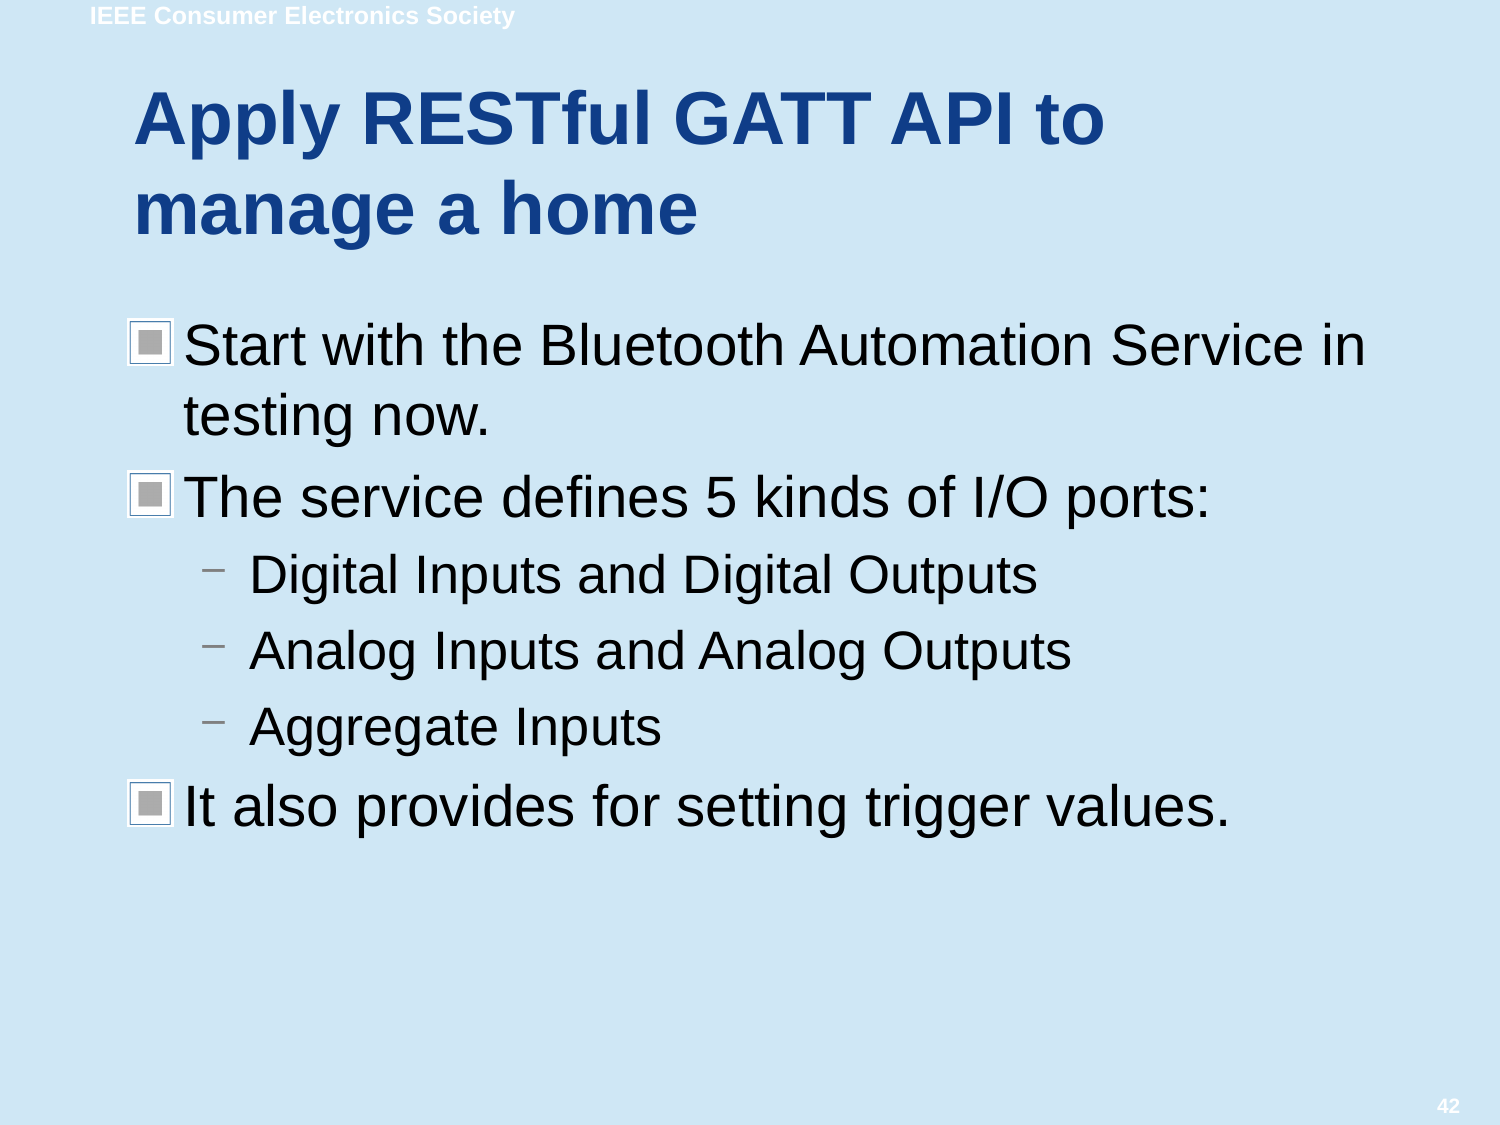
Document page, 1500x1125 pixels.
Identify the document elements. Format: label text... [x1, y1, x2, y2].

title Apply RESTful GATT API to manage a home [118, 62, 1394, 275]
list Start with the Bluetooth Automation Service in testing now. The service defines 5 kinds of I/O ports: Digital Inputs and Digital Outputs Analog Inputs and Analog Outputs Aggregate Inputs It also provides for setting trigger values. [112, 299, 1388, 1000]
